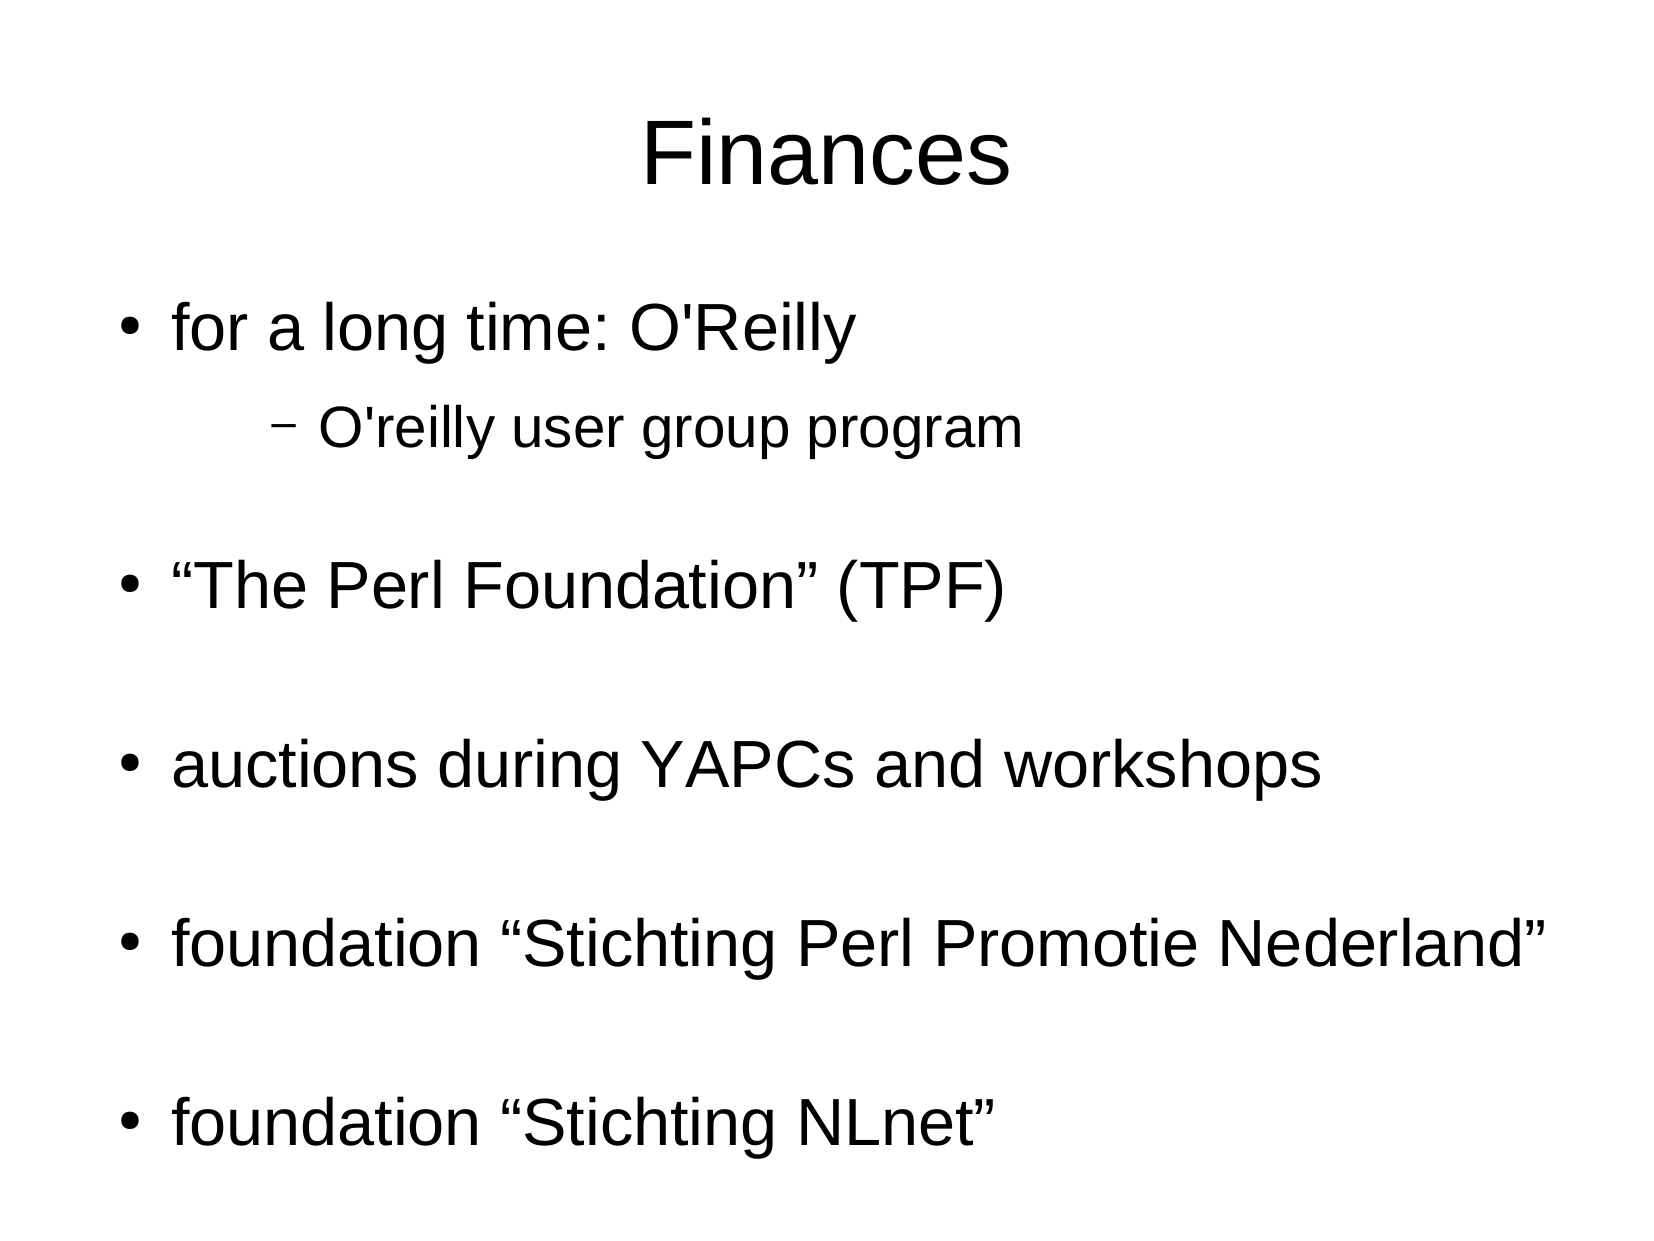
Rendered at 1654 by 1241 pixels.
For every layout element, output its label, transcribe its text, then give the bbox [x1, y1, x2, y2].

title Finances [82, 49, 1571, 257]
list for a long time: O'Reilly O'reilly user group program “The Perl Foundation” (TPF) auctions during YAPCs and workshops foundation “Stichting Perl Promotie Nederland” foundation “Stichting NLnet” [82, 290, 1571, 1231]
